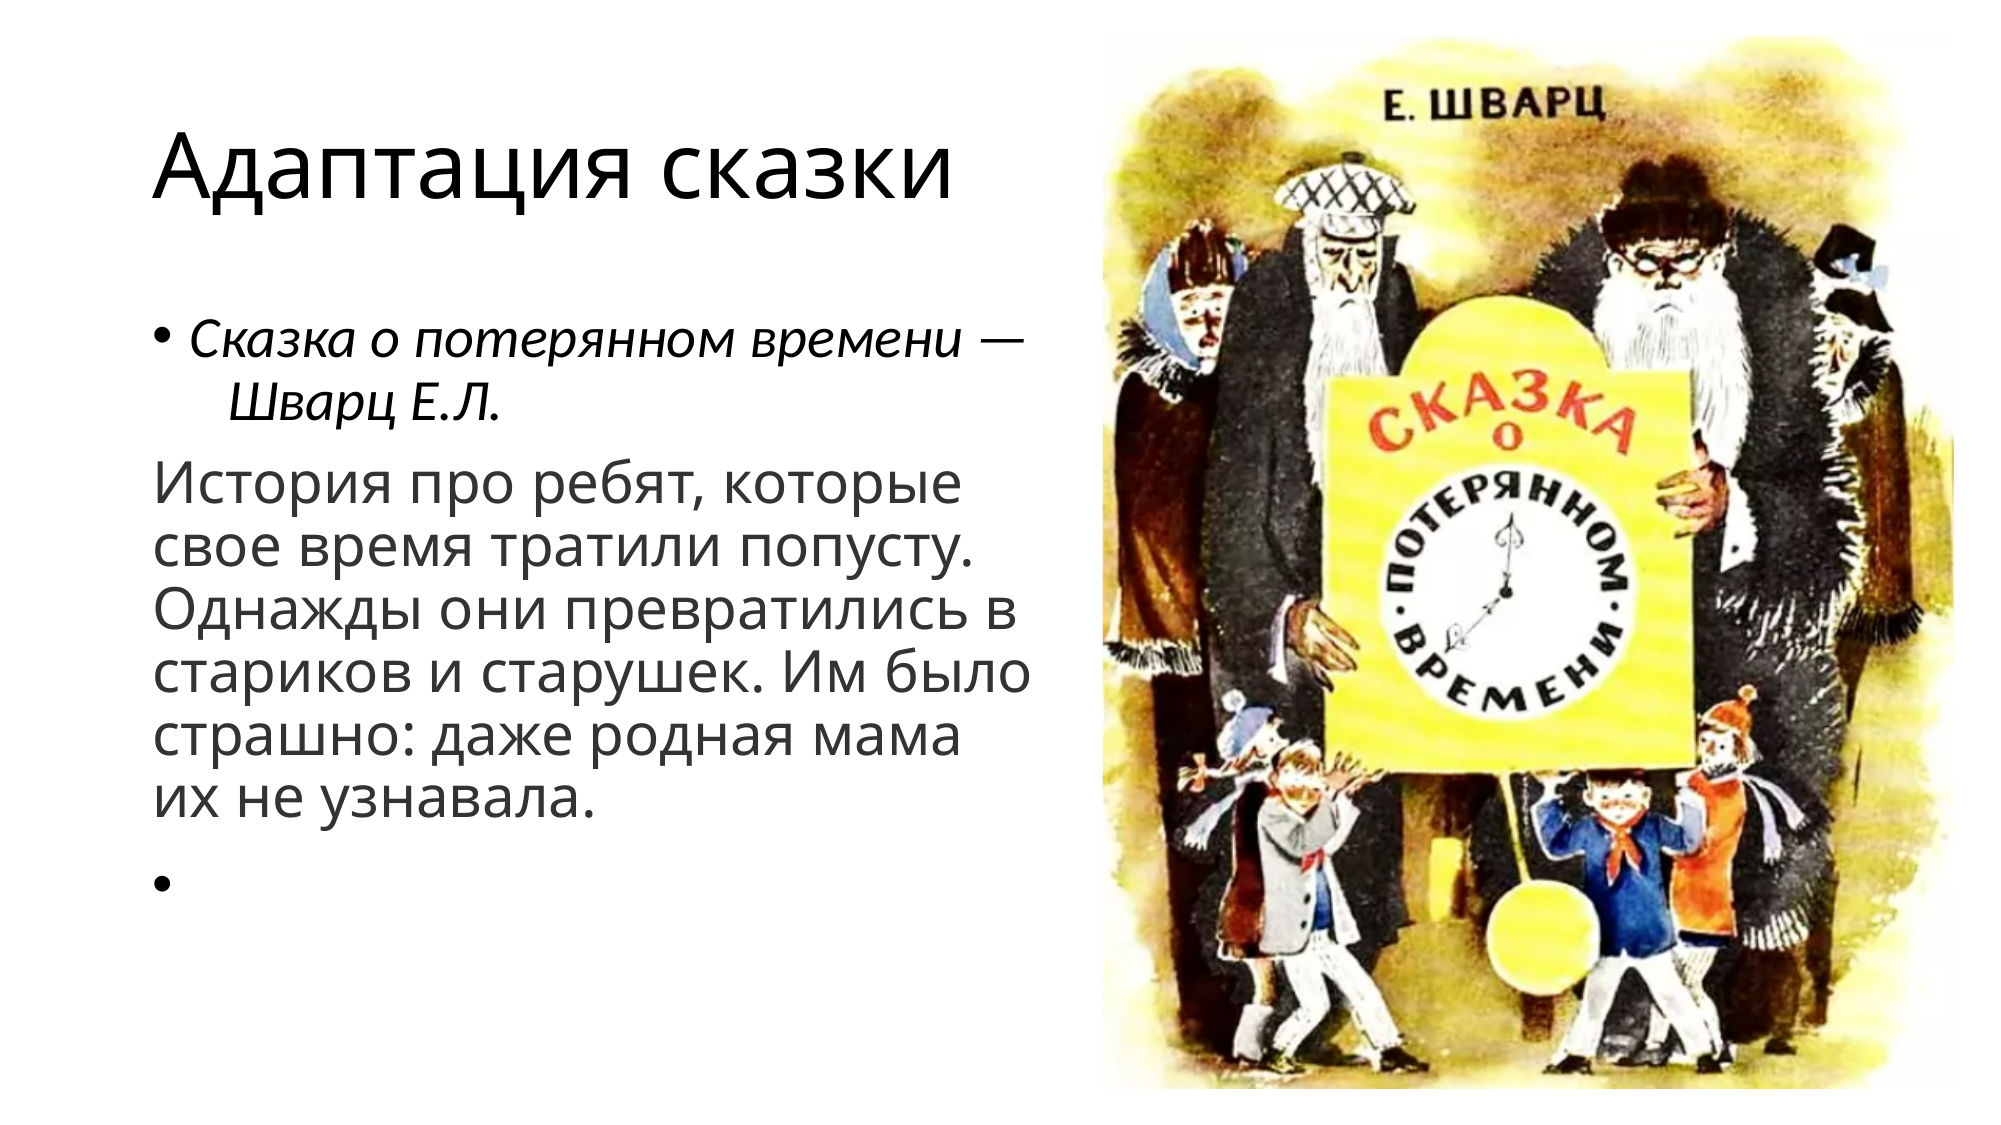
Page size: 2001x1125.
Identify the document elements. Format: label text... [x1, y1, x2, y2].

title Адаптация сказки [137, 59, 1100, 278]
picture [1100, 36, 2000, 1089]
list Сказка о потерянном времени — Шварц Е.Л. История про ребят, которые свое время тратили попусту. Однажды они превратились в стариков и старушек. Им было страшно: даже родная мама их не узнавала. [137, 299, 1055, 1014]
